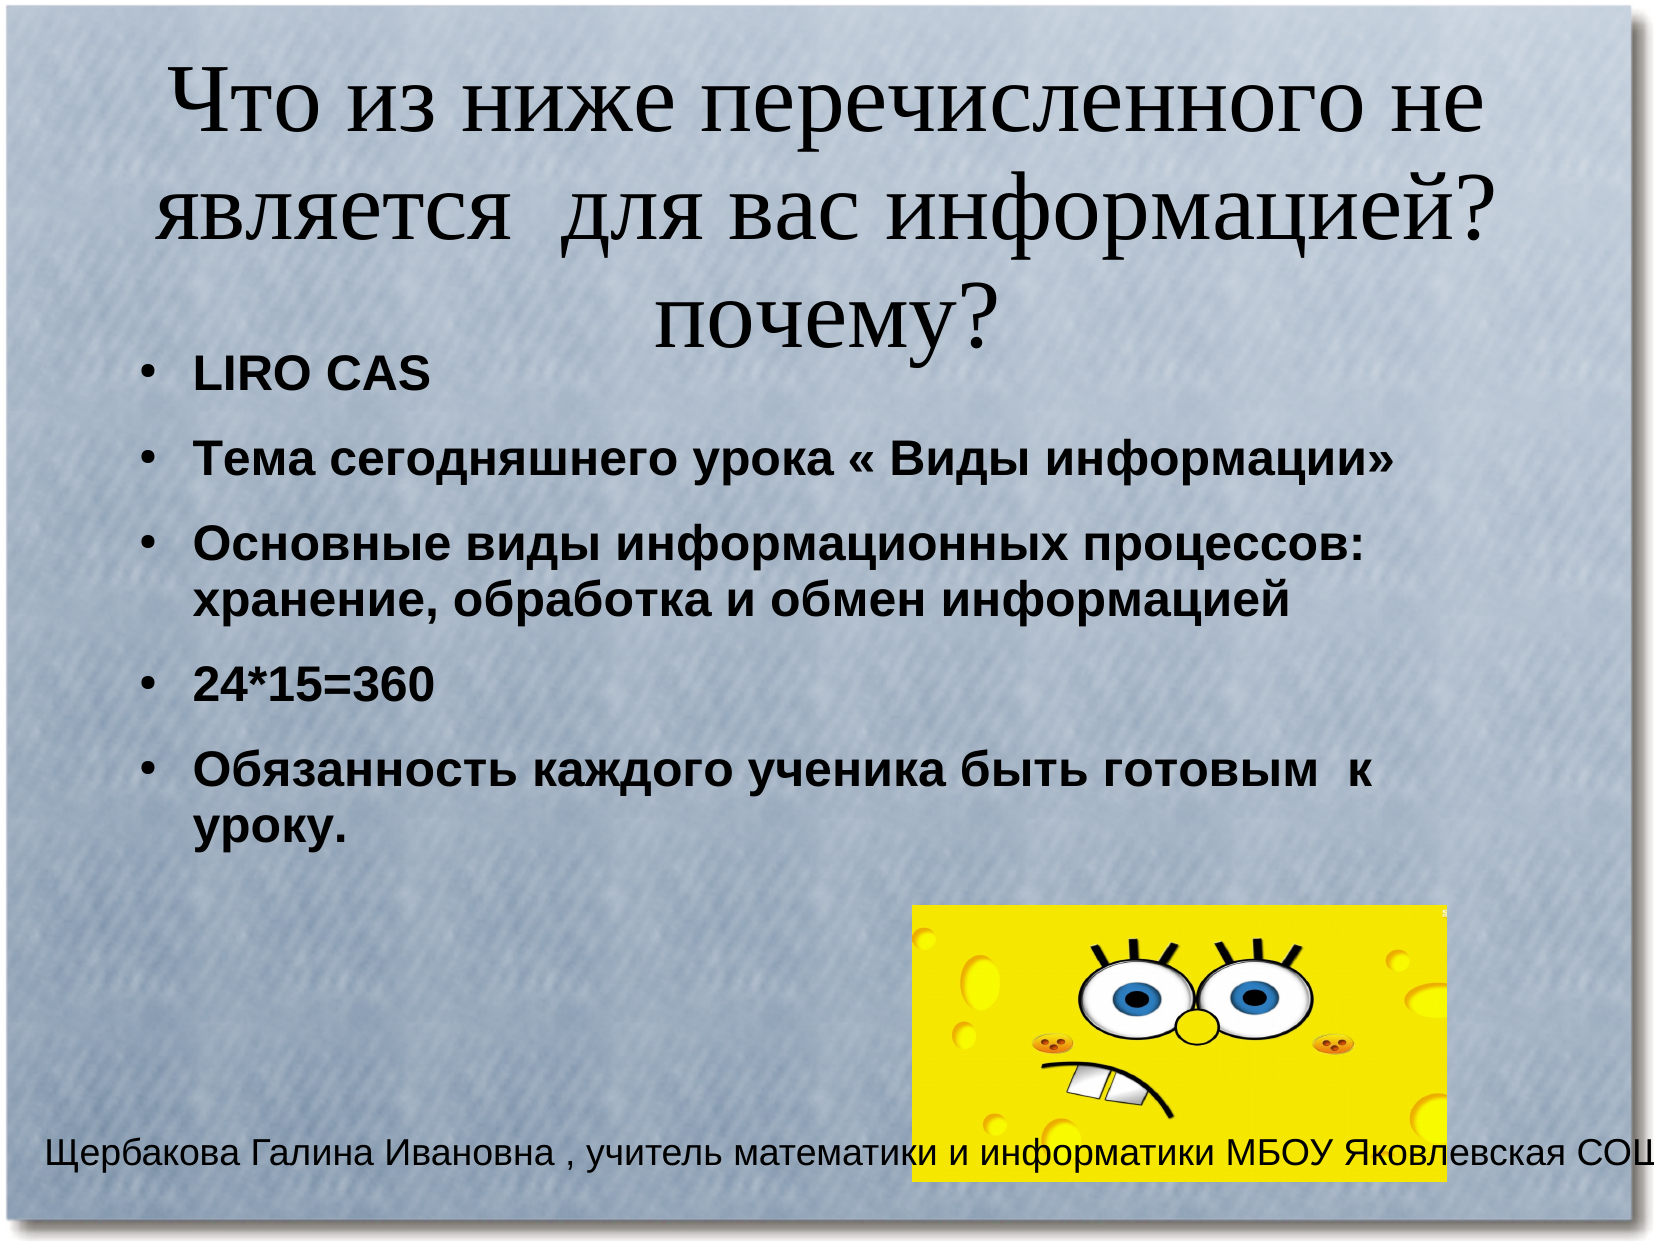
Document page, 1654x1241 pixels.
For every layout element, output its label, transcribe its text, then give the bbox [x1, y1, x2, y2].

text_box Щербакова Галина Ивановна , учитель математики и информатики МБОУ Яковлевская СОШ [29, 1124, 1654, 1182]
picture [0, 0, 1654, 1241]
picture [912, 905, 1447, 1124]
list LIRO CAS Тема сегодняшнего урока « Виды информации» Основные виды информационных процессов: хранение, обработка и обмен информацией 24*15=360 Обязанность каждого ученика быть готовым к уроку. [121, 344, 1534, 1124]
title Что из ниже перечисленного не является для вас информацией? почему? [121, 44, 1534, 344]
